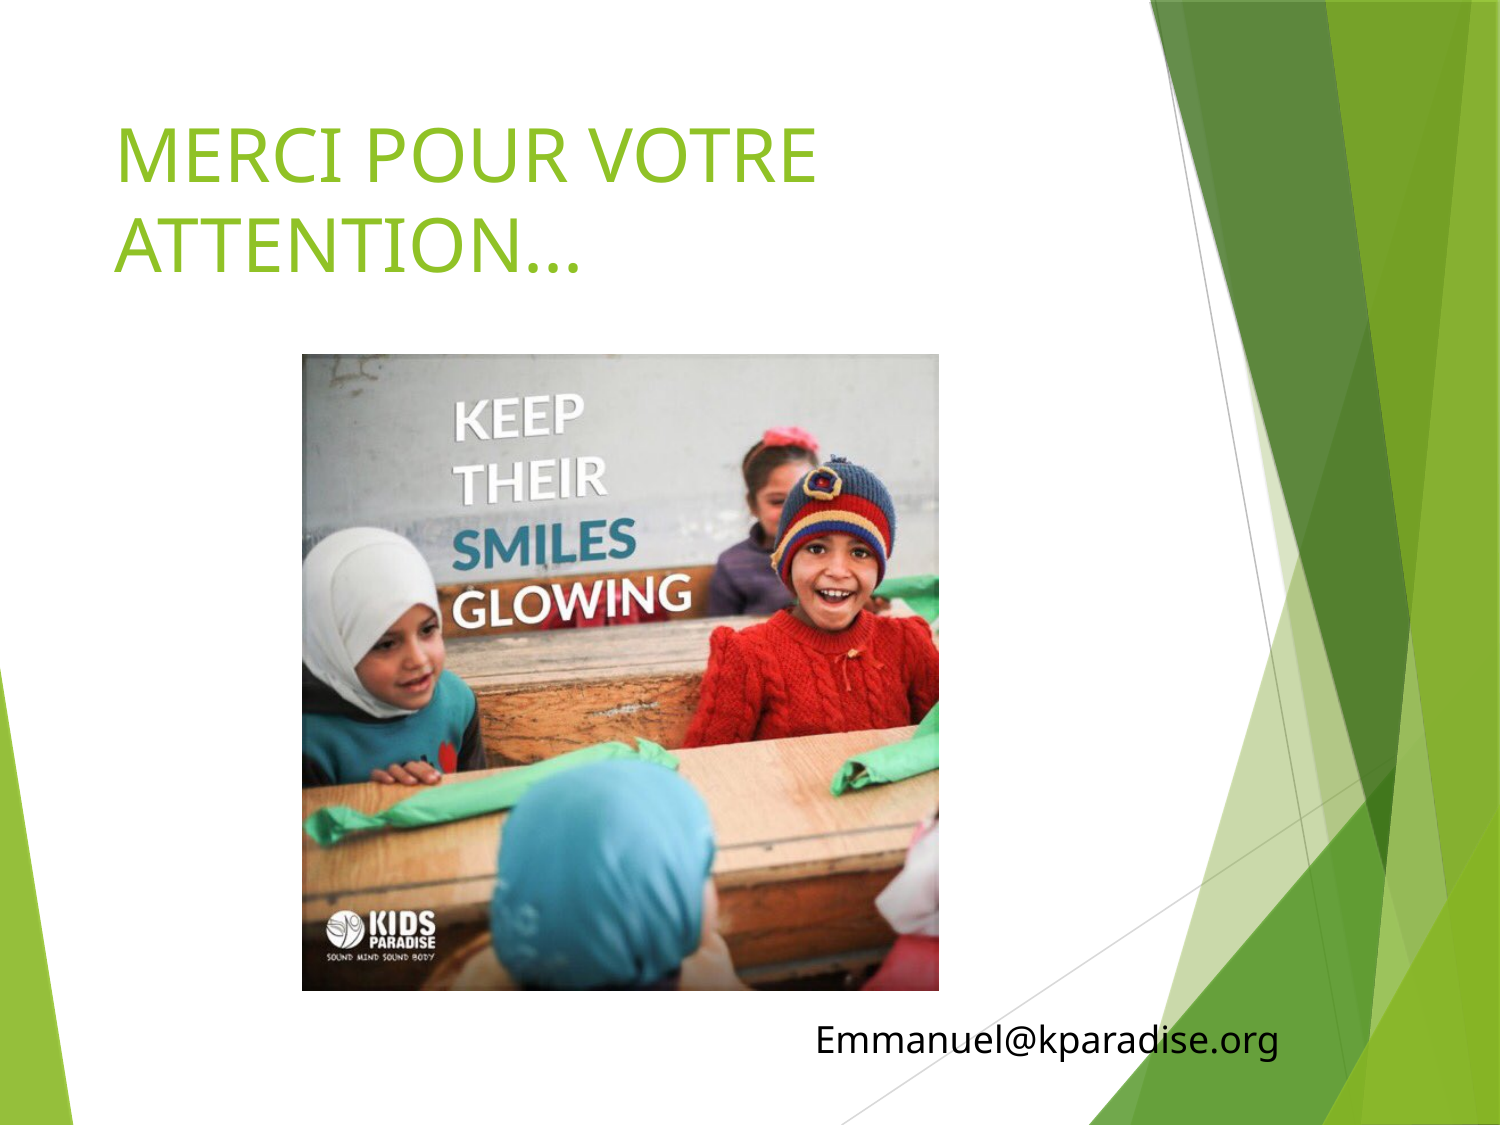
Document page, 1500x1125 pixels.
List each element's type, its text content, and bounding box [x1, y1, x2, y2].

picture [302, 354, 939, 992]
title MERCI POUR VOTRE ATTENTION... [99, 99, 1142, 317]
text_box Emmanuel@kparadise.org [799, 1008, 1295, 1069]
